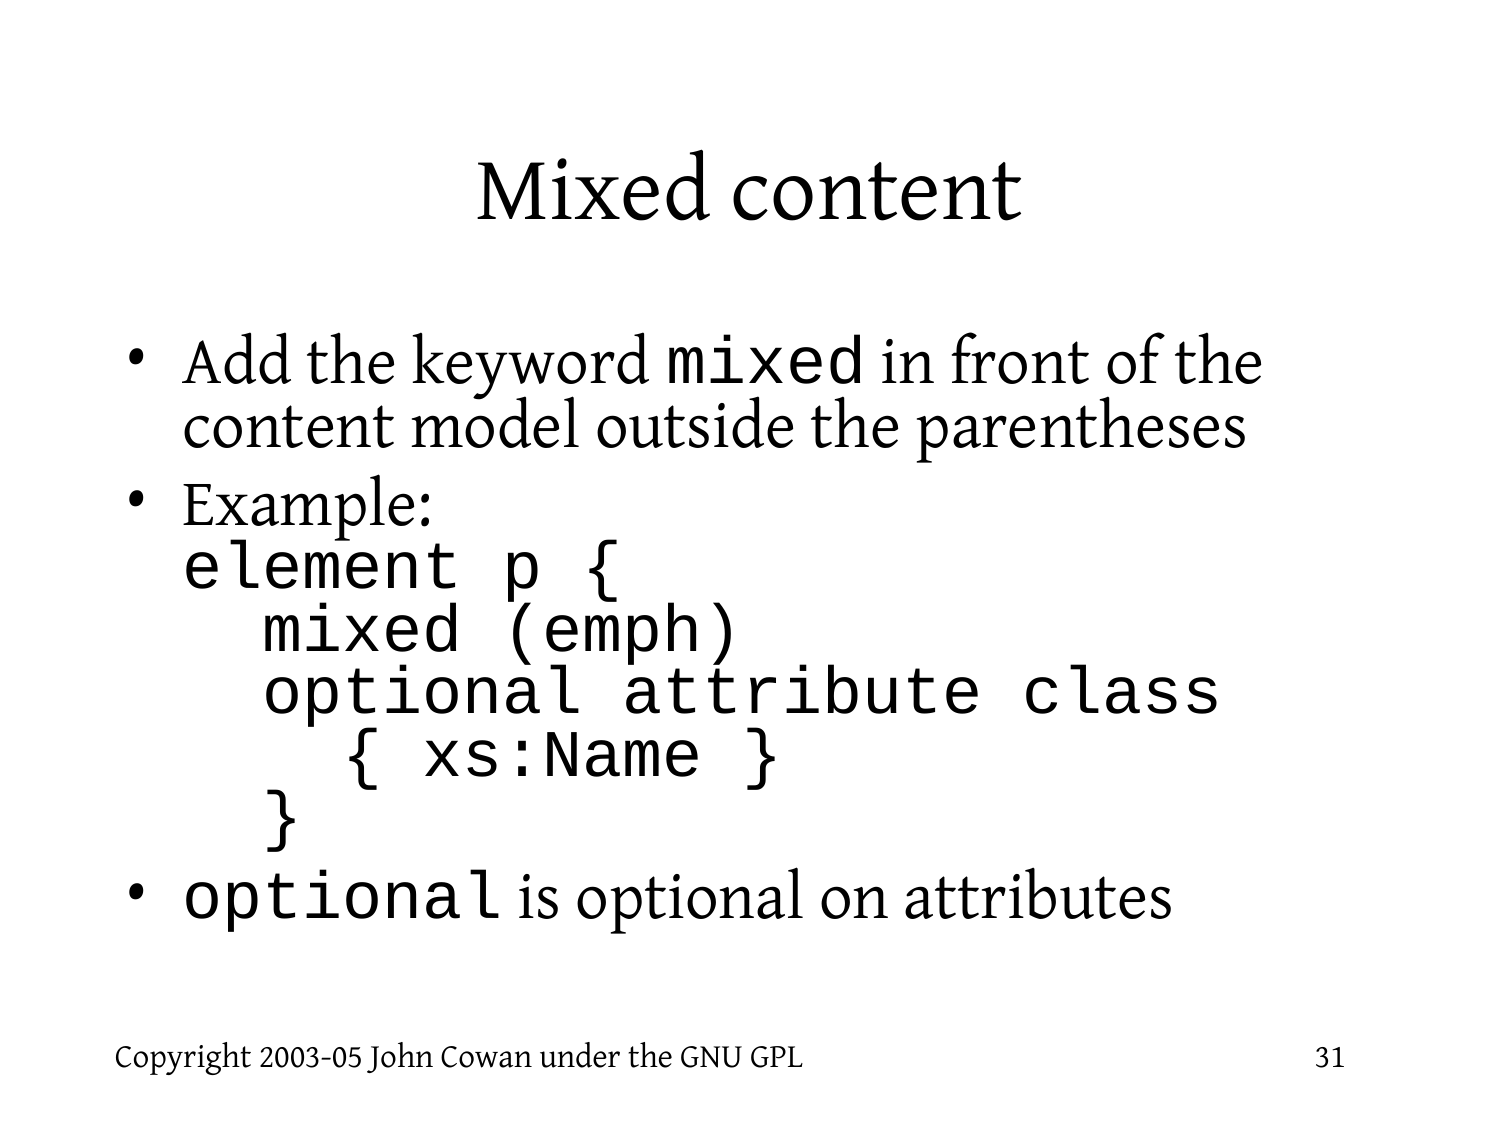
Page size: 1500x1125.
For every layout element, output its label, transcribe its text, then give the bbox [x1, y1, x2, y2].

list Add the keyword mixed in front of the content model outside the parentheses Example: element p { mixed (emph) optional attribute class { xs:Name } } optional is optional on attributes [112, 324, 1388, 1011]
title Mixed content [112, 99, 1388, 288]
